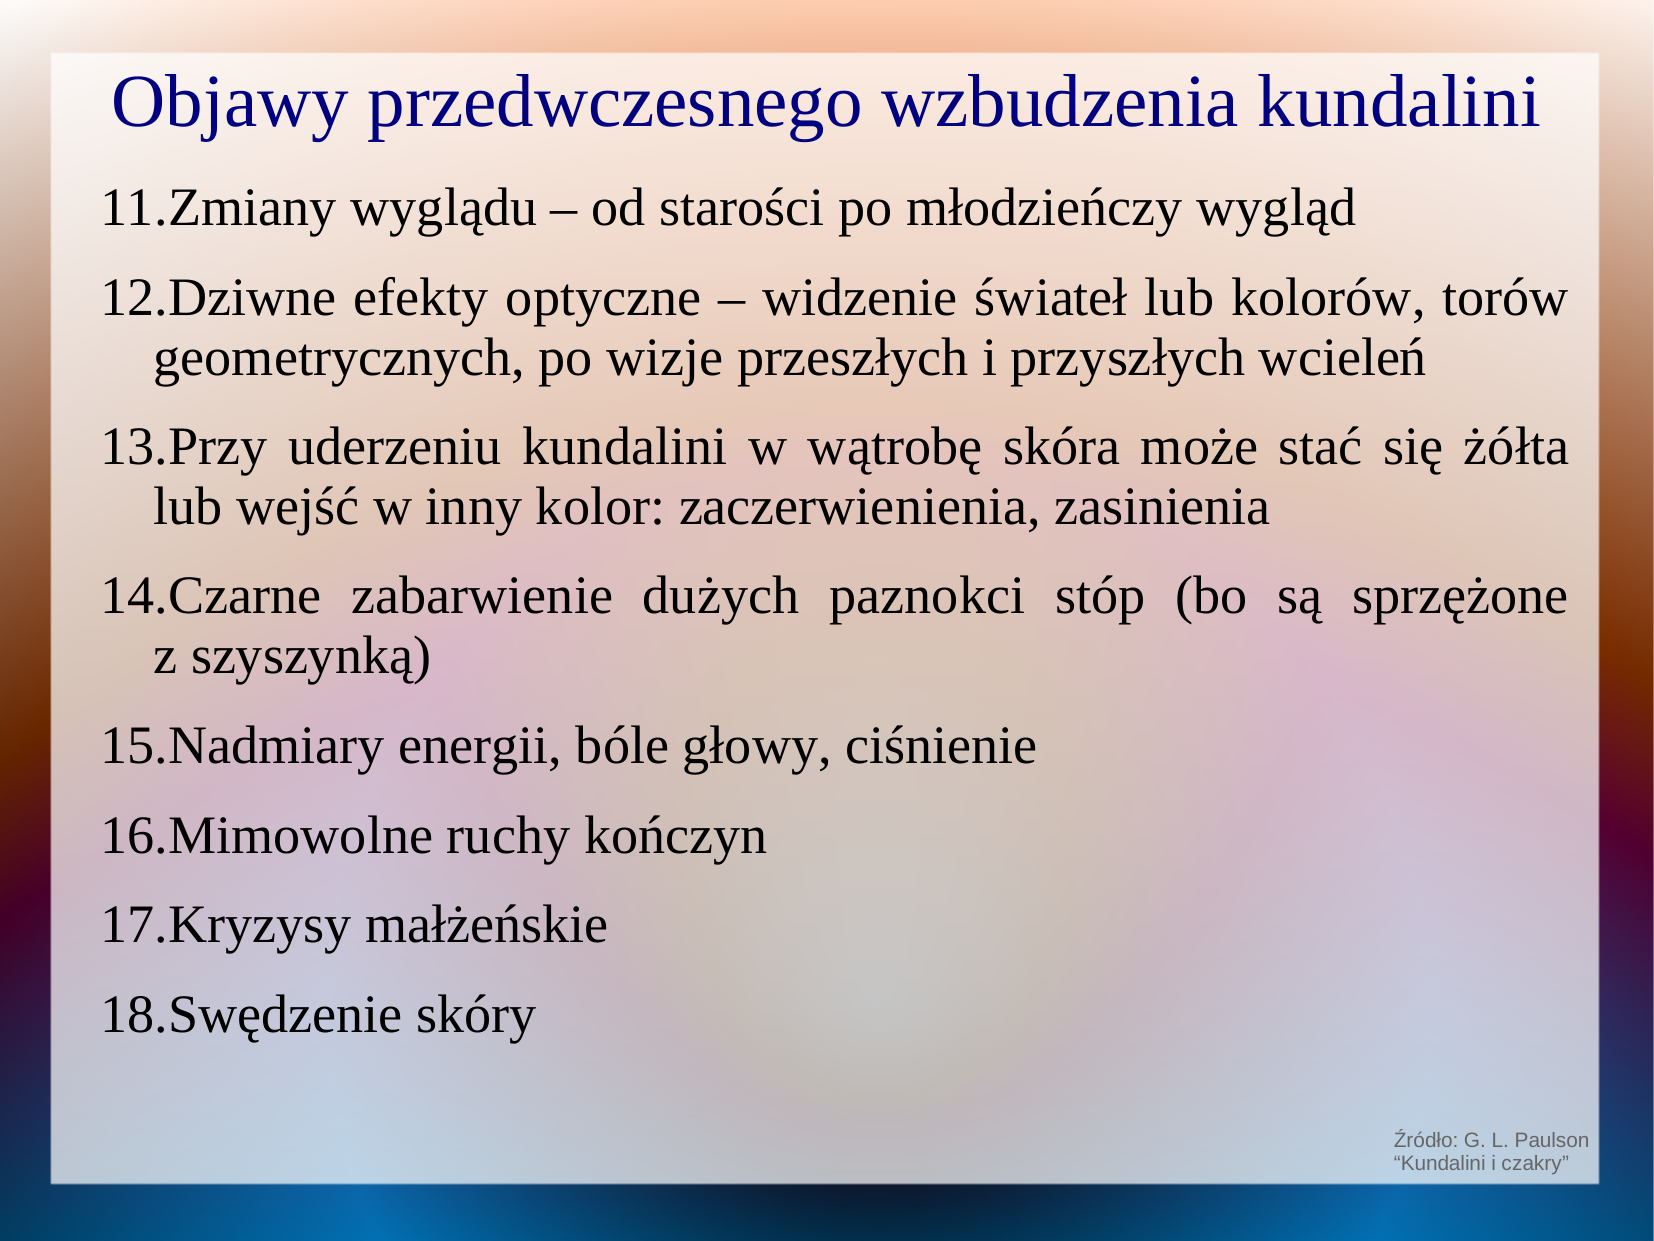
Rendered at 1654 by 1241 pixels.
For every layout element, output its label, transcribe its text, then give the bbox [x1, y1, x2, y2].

title Objawy przedwczesnego wzbudzenia kundalini [82, 0, 1571, 177]
picture [0, 0, 1654, 1241]
text_box Źródło: G. L. Paulson “Kundalini i czakry” [1387, 1122, 1596, 1182]
list Zmiany wyglądu – od starości po młodzieńczy wygląd Dziwne efekty optyczne – widzenie świateł lub kolorów, torów geometrycznych, po wizje przeszłych i przyszłych wcieleń Przy uderzeniu kundalini w wątrobę skóra może stać się żółta lub wejść w inny kolor: zaczerwienienia, zasinienia Czarne zabarwienie dużych paznokci stóp (bo są sprzężone z szyszynką) Nadmiary energii, bóle głowy, ciśnienie Mimowolne ruchy kończyn Kryzysy małżeńskie Swędzenie skóry [82, 177, 1571, 1182]
